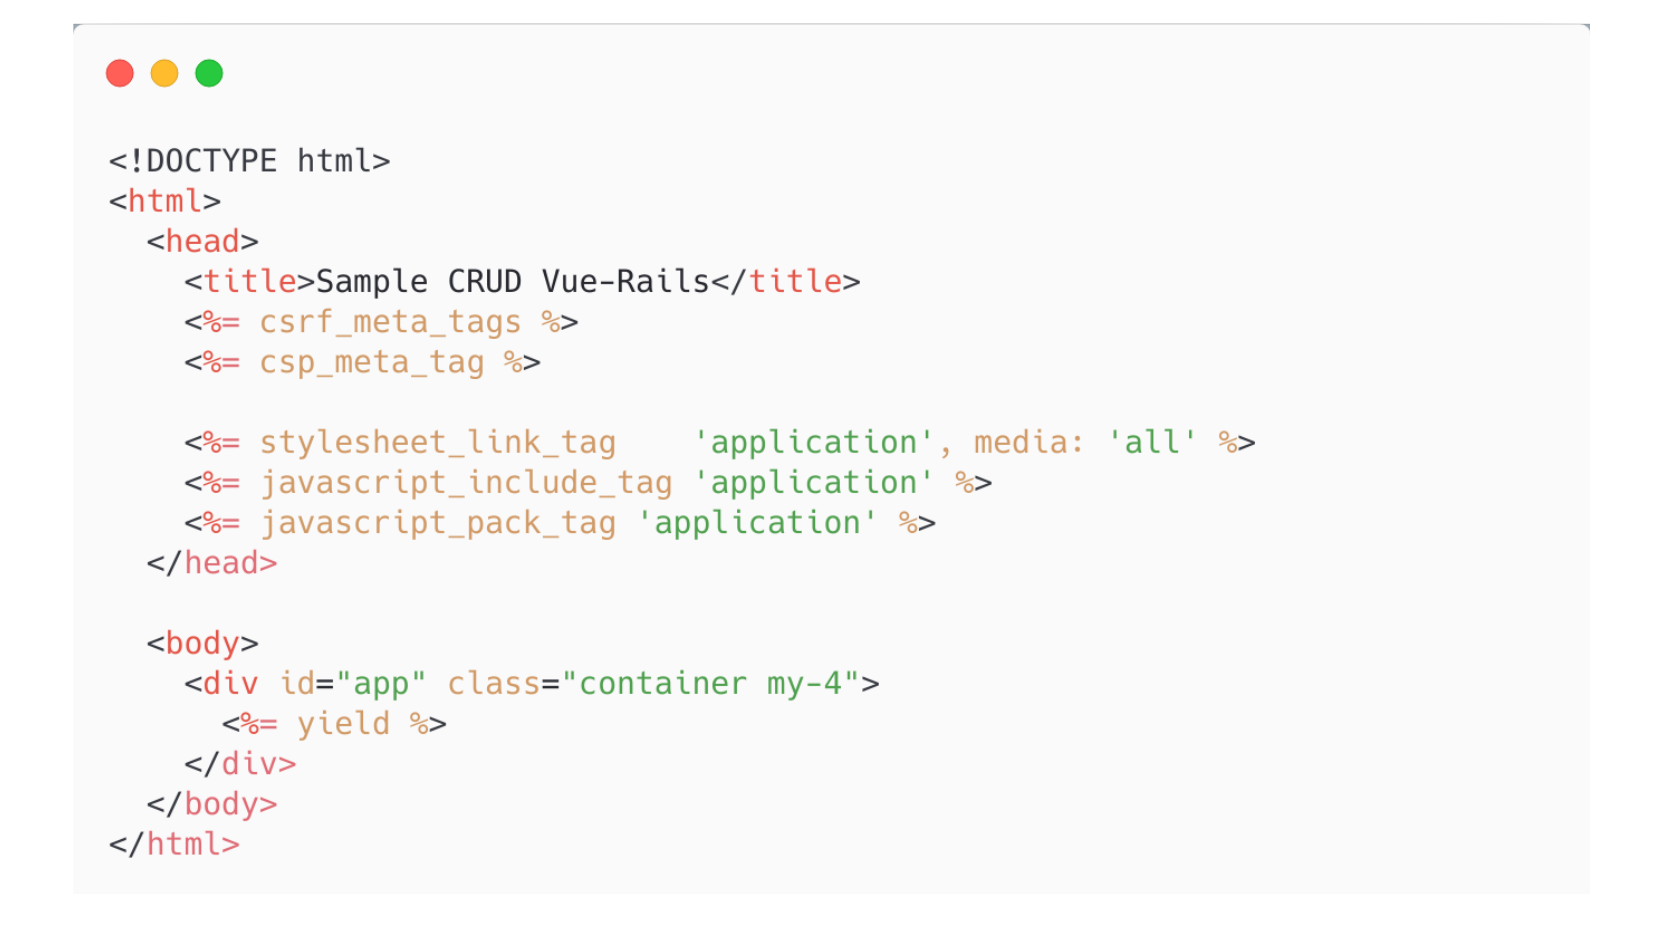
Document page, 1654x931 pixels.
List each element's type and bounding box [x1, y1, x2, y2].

picture [73, 23, 1591, 894]
